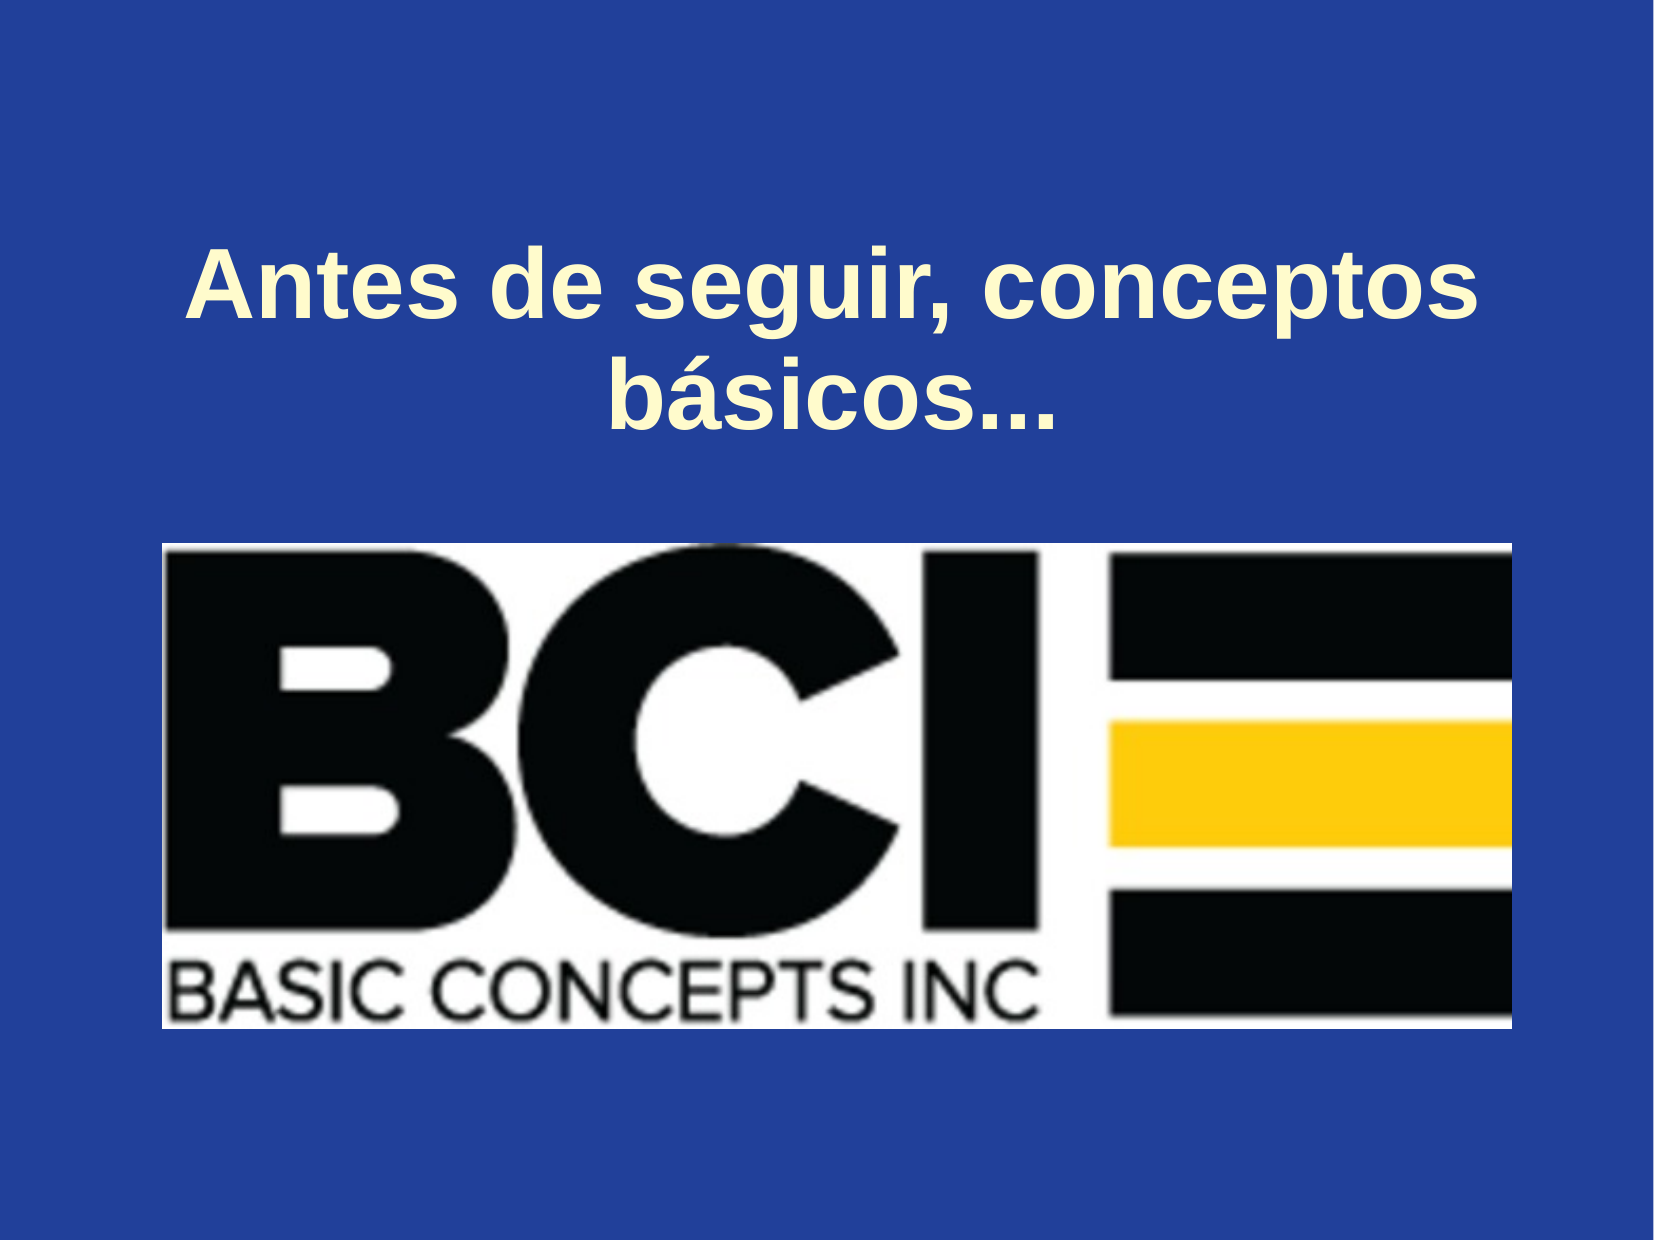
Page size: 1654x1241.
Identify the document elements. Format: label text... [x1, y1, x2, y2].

picture [162, 543, 1512, 1029]
title Antes de seguir, conceptos básicos... [59, 171, 1607, 508]
